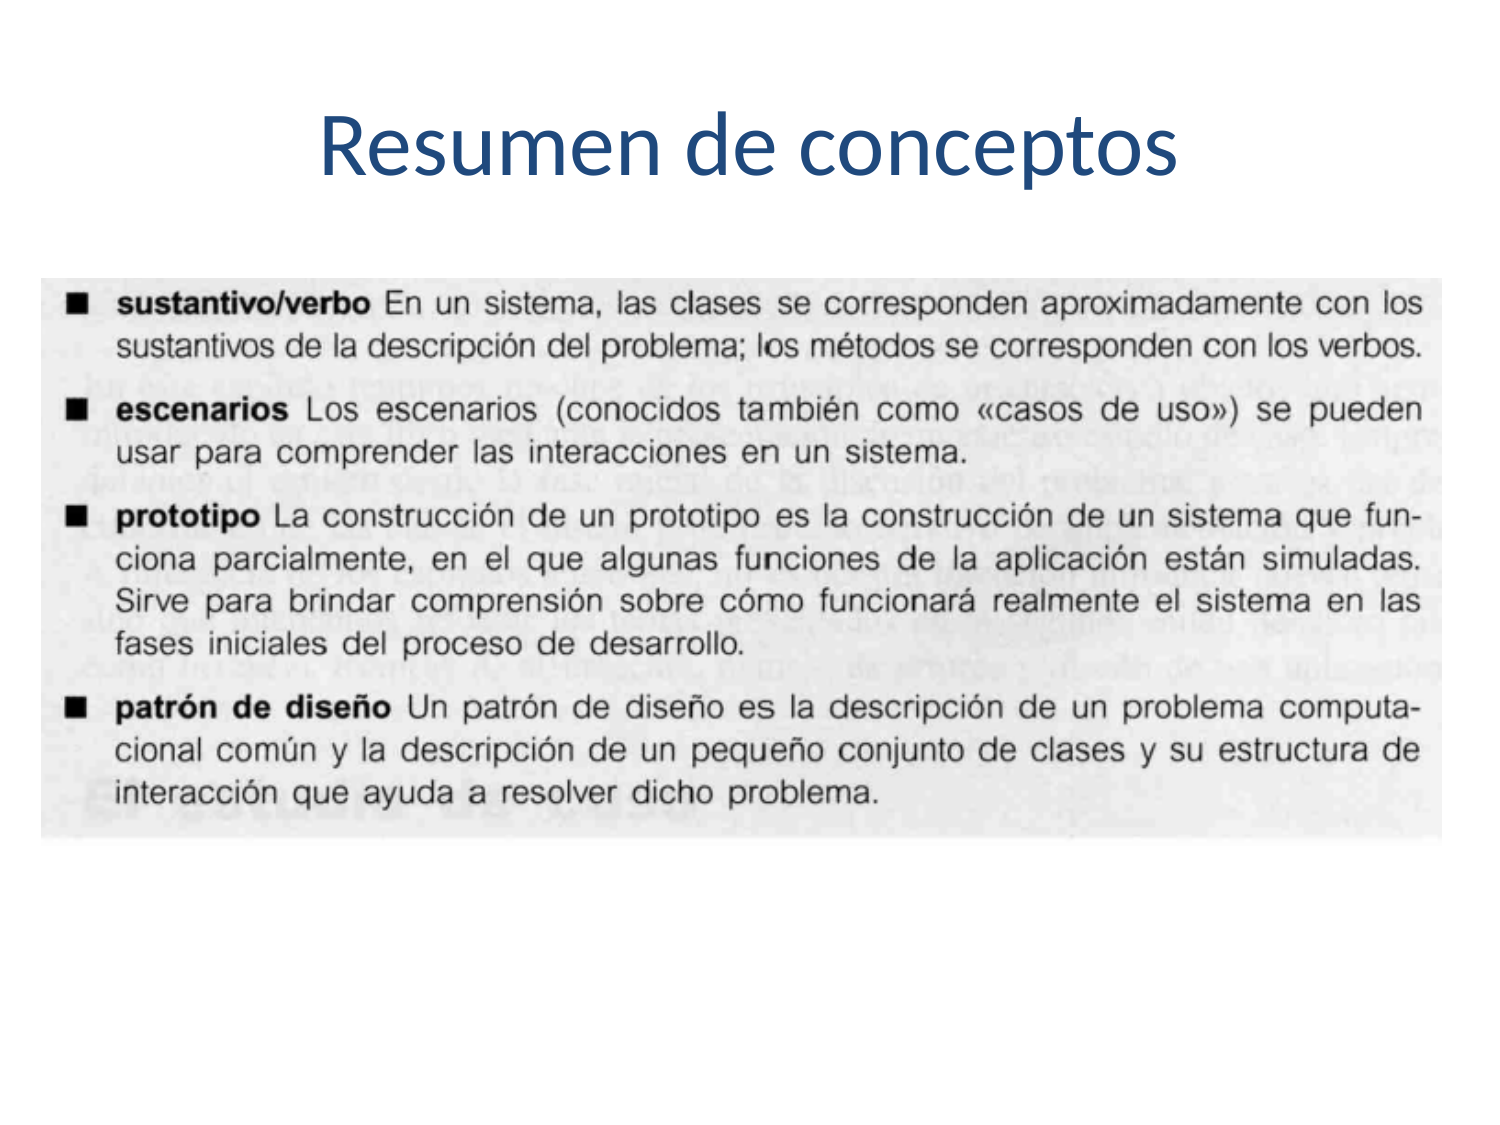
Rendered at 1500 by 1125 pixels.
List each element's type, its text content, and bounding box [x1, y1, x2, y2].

picture [41, 278, 1442, 846]
title Resumen de conceptos [75, 45, 1426, 233]
